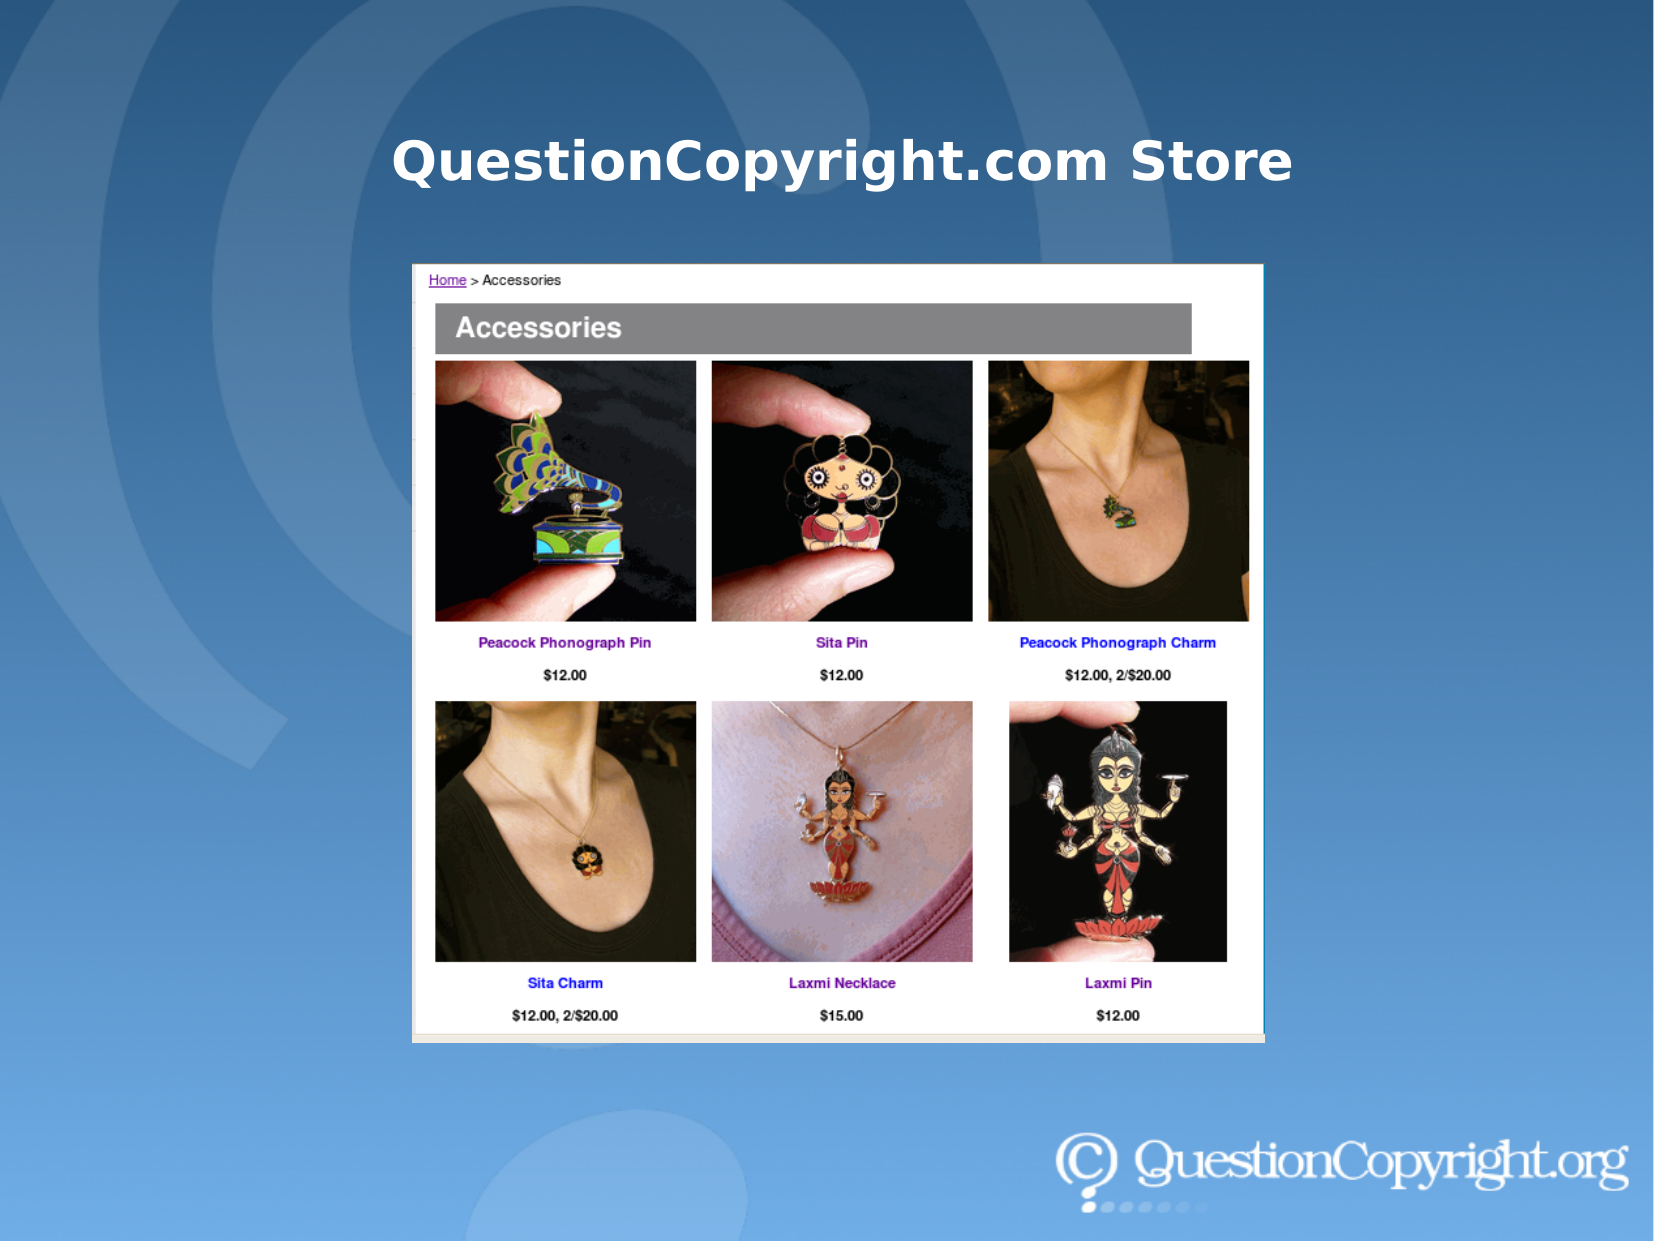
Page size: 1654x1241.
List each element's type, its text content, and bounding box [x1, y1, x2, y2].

picture [0, 0, 1654, 1241]
text_box QuestionCopyright.com Store [376, 122, 1311, 201]
